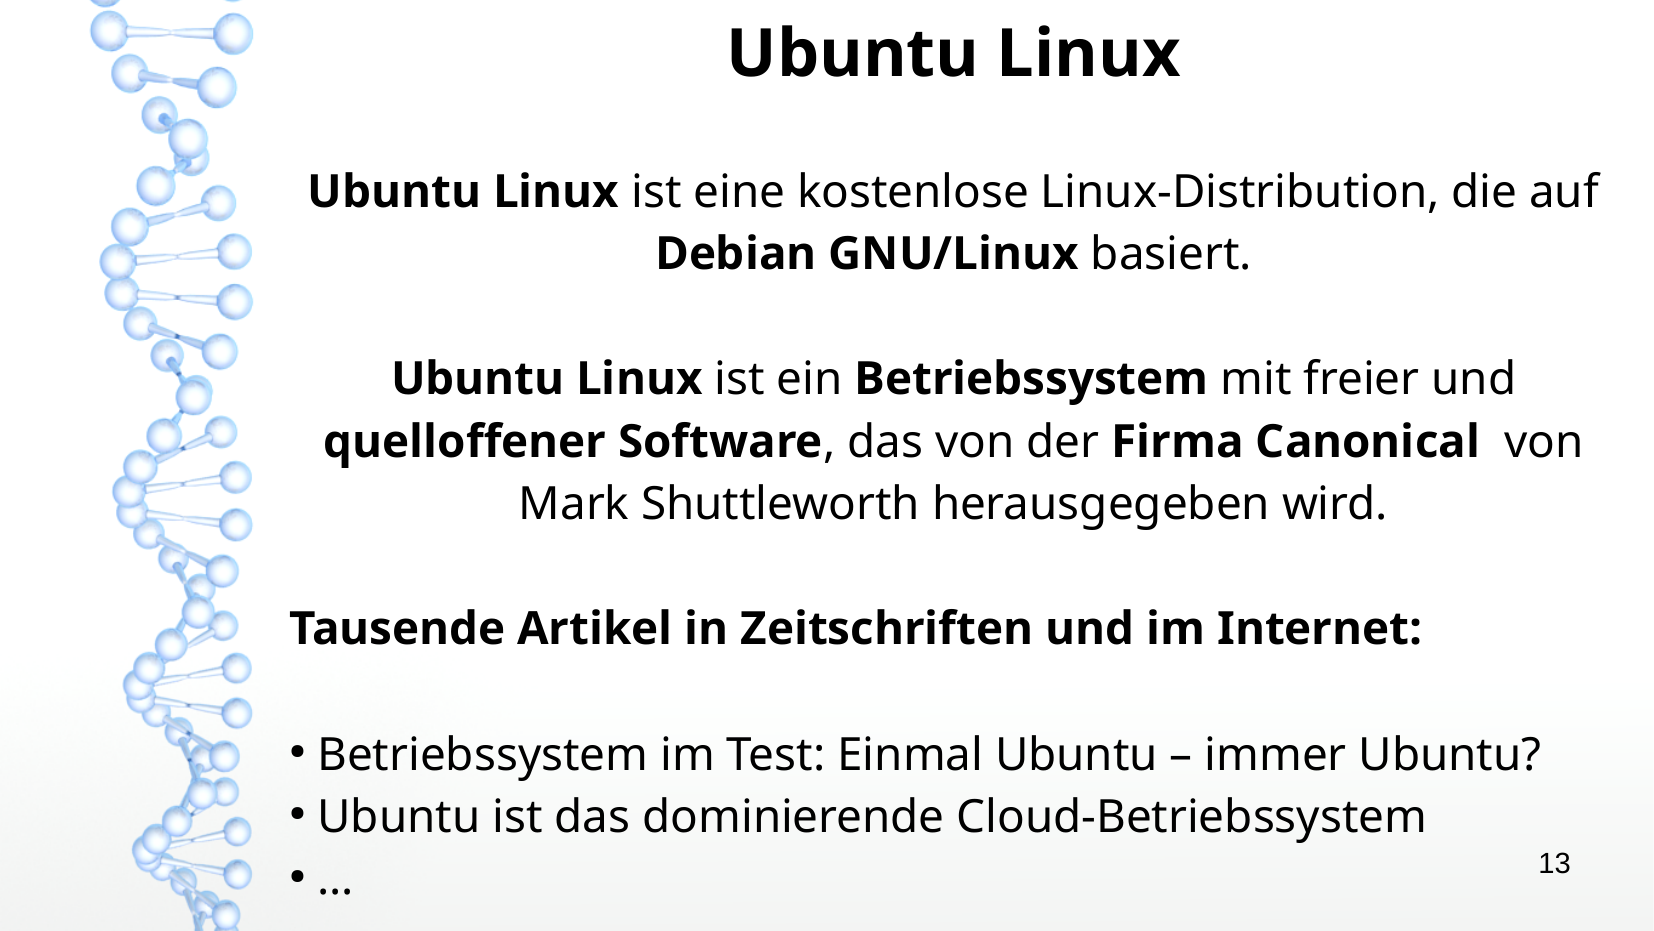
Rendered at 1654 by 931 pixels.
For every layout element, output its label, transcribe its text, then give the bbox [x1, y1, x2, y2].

picture [0, 0, 1654, 931]
subtitle Ubuntu Linux Ubuntu Linux ist eine kostenlose Linux-Distribution, die auf Debian GNU/Linux basiert. Ubuntu Linux ist ein Betriebssystem mit freier und quelloffener Software, das von der Firma Canonical von Mark Shuttleworth herausgegeben wird. Tausende Artikel in Zeitschriften und im Internet: Betriebssystem im Test: Einmal Ubuntu – immer Ubuntu? Ubuntu ist das dominierende Cloud-Betriebssystem … [289, 89, 1619, 886]
